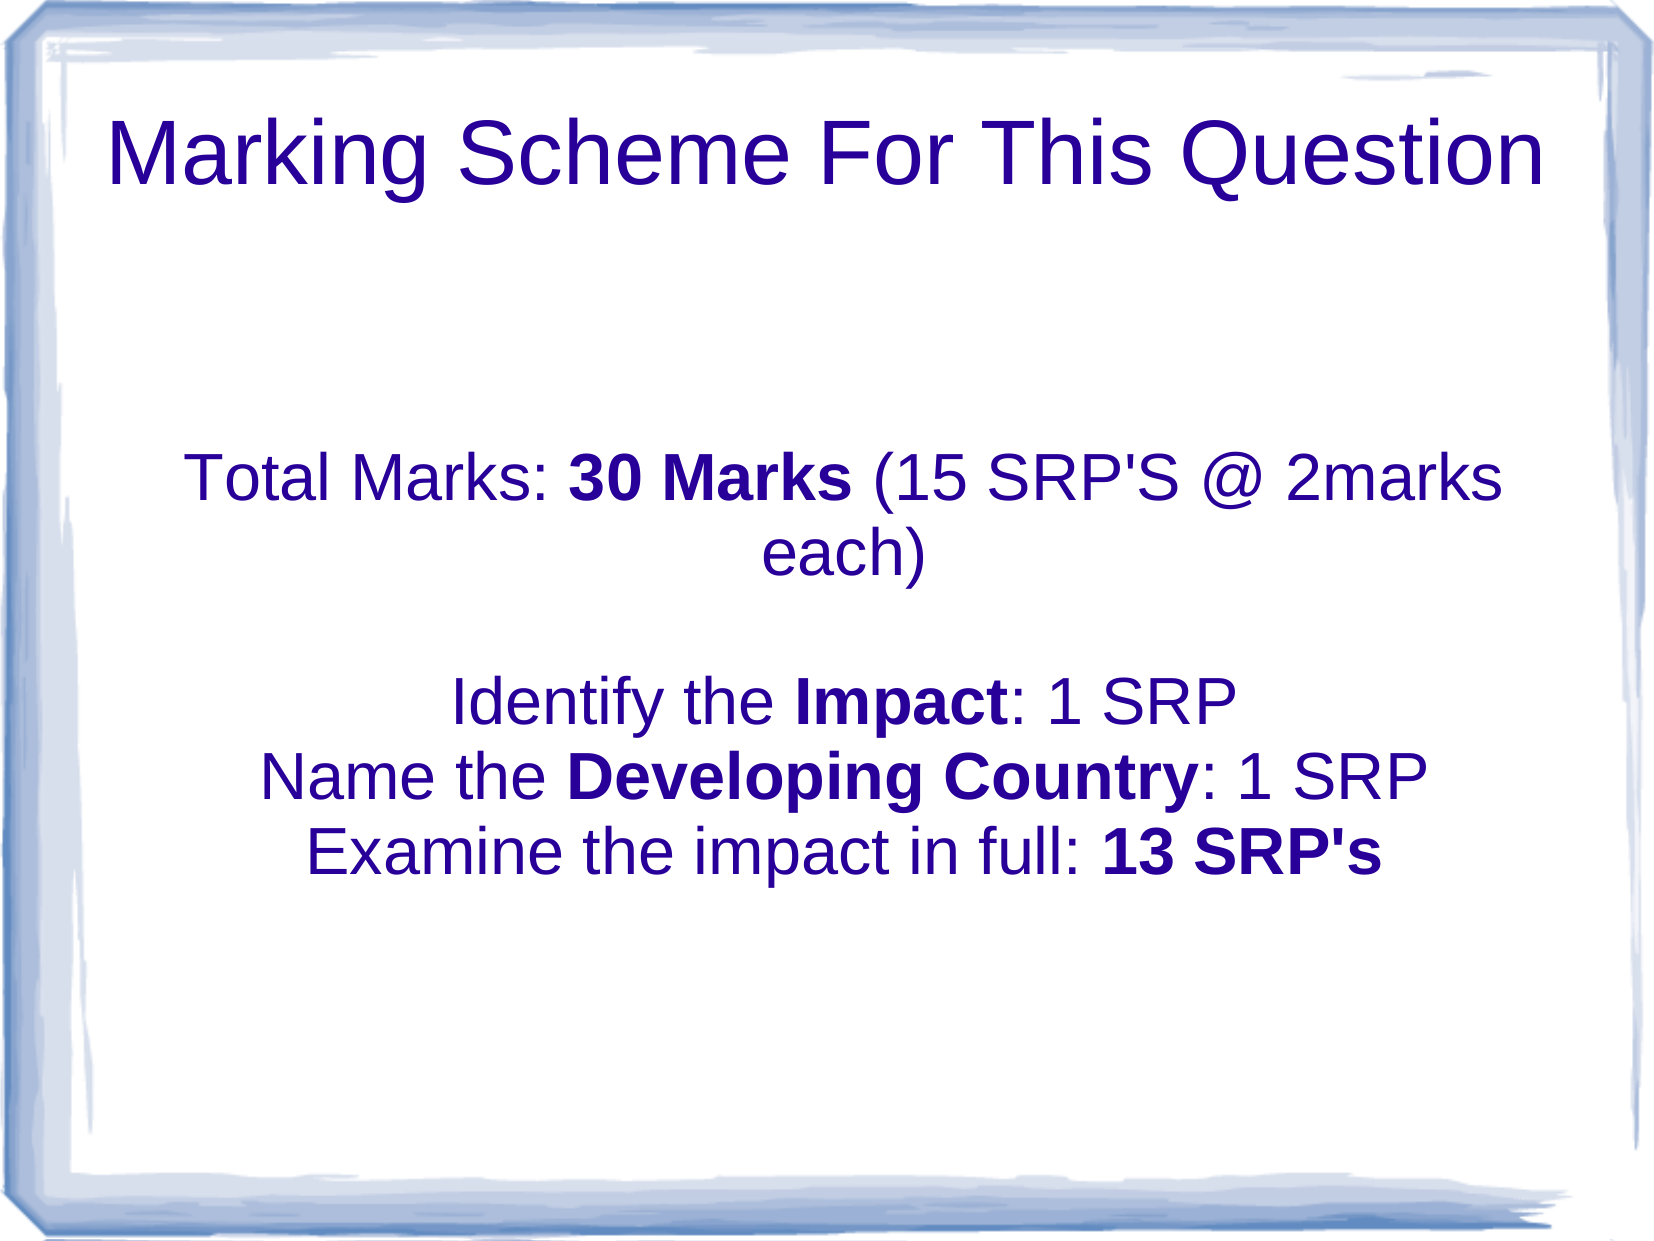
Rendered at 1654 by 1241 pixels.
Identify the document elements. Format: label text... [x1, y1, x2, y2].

picture [0, 0, 1654, 1241]
subtitle Total Marks: 30 Marks (15 SRP'S @ 2marks each) Identify the Impact: 1 SRP Name the Developing Country: 1 SRP Examine the impact in full: 13 SRP's [118, 332, 1571, 997]
title Marking Scheme For This Question [82, 56, 1571, 250]
